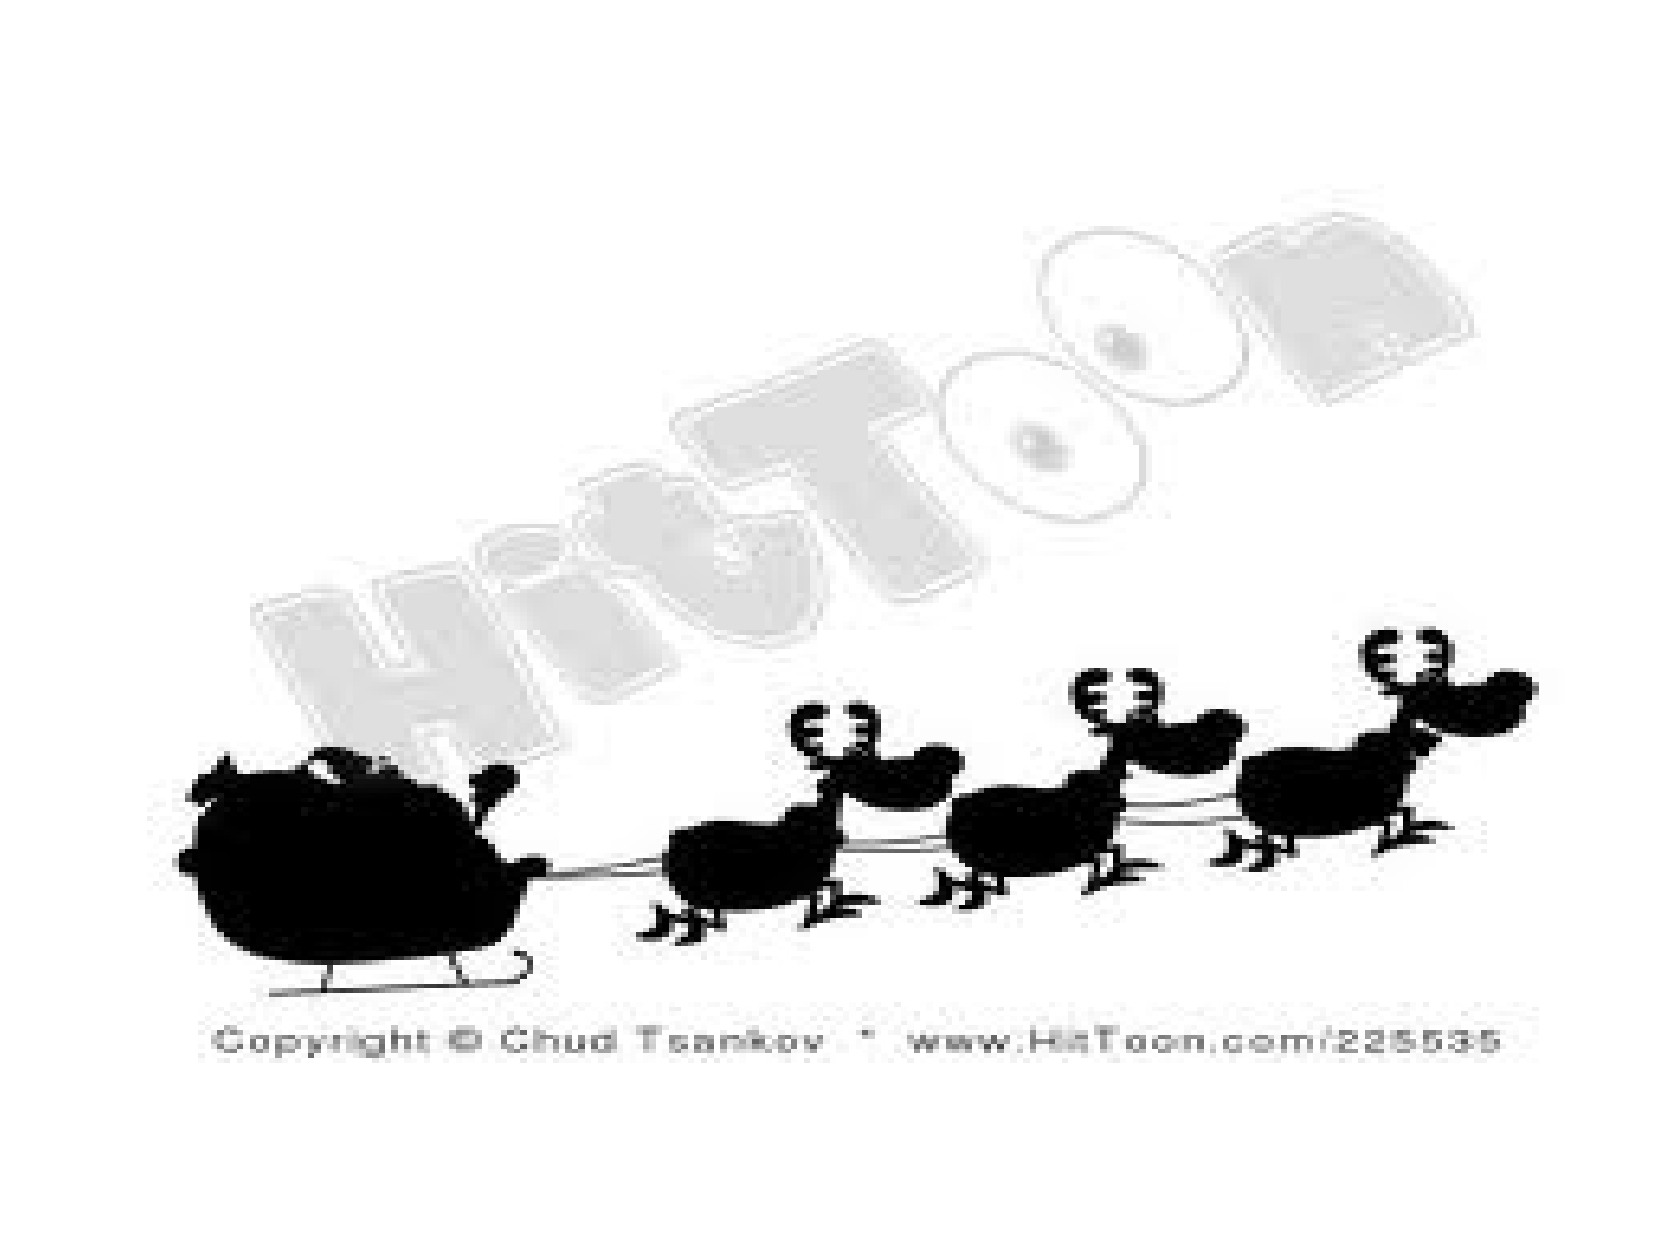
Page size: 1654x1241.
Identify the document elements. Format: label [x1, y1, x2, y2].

picture [147, 0, 1565, 1063]
